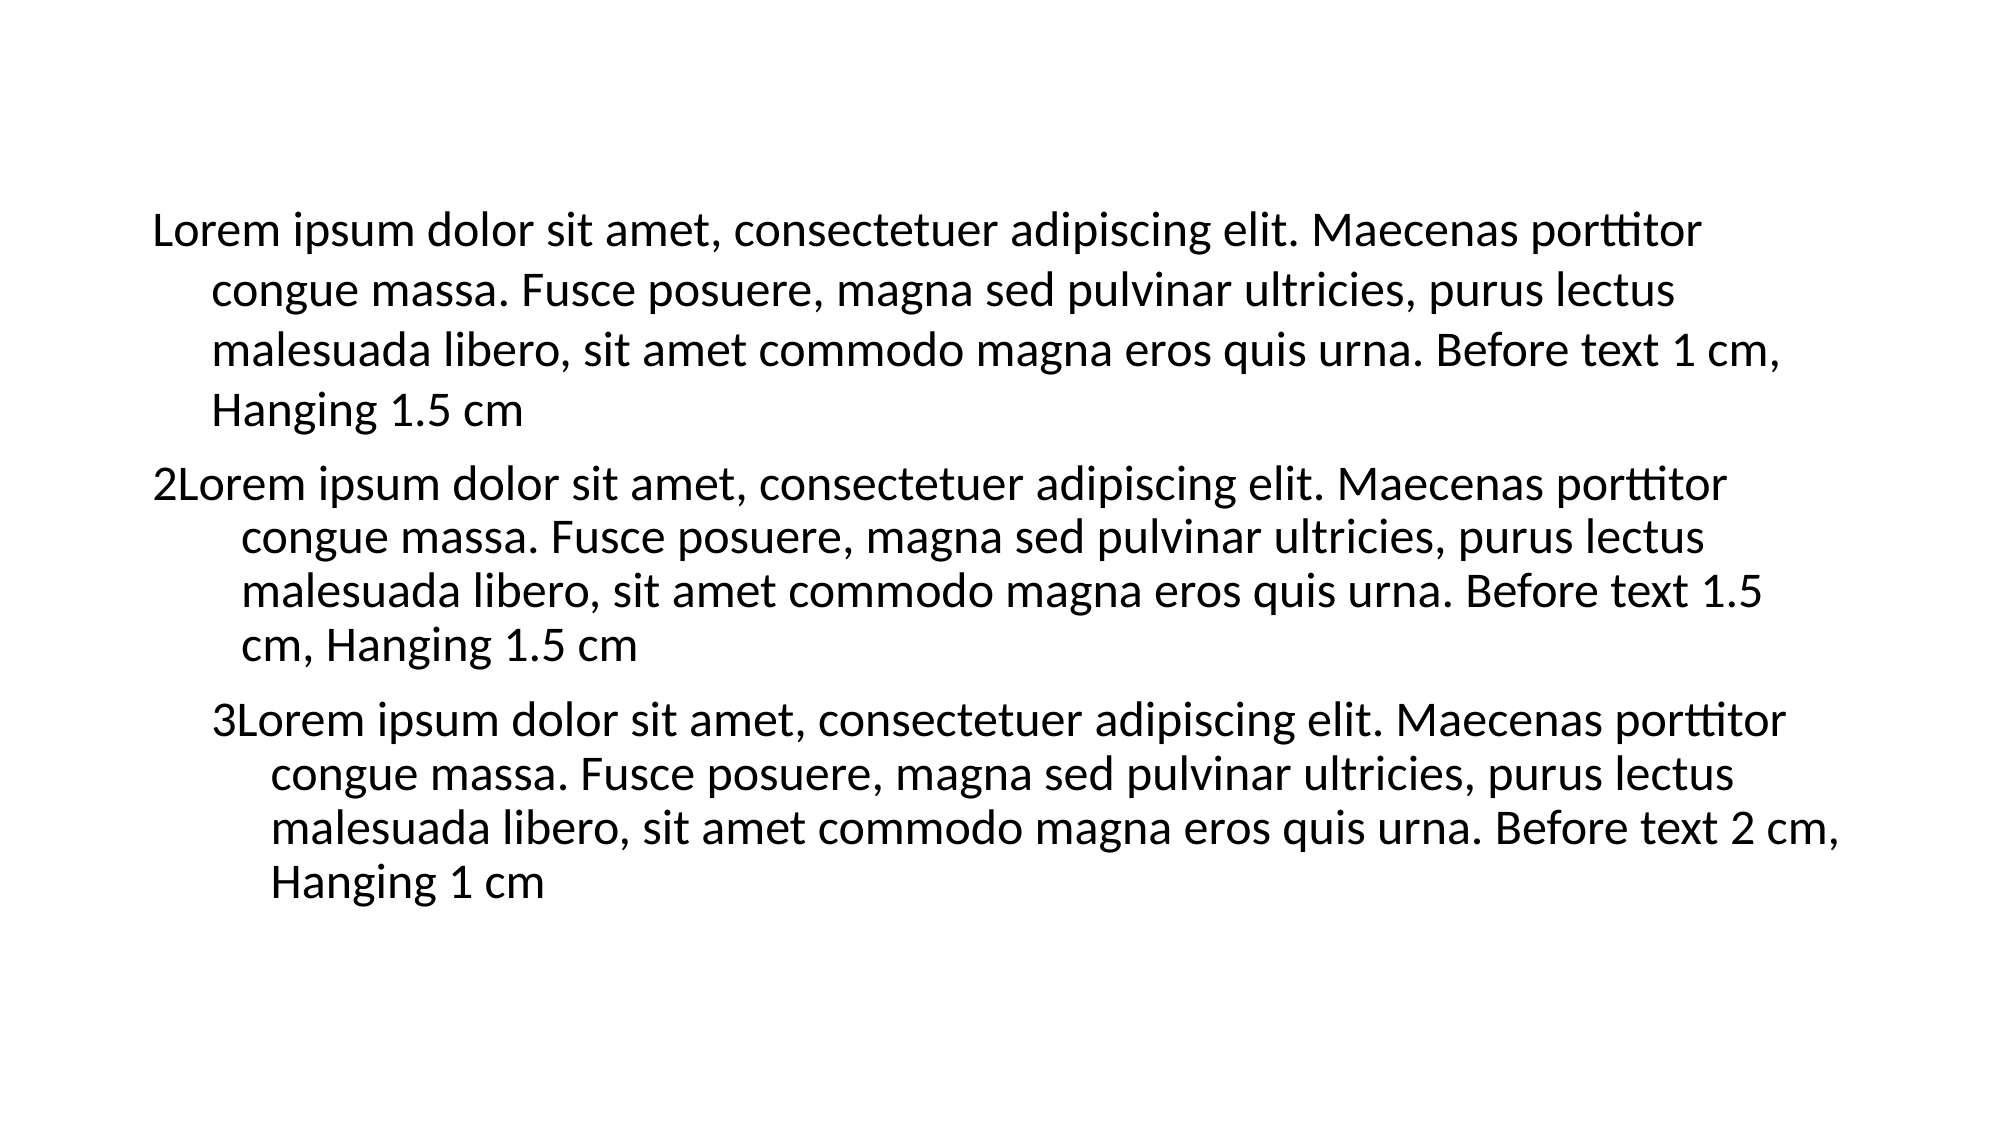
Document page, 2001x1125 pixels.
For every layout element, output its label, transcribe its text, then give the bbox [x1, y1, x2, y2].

list Lorem ipsum dolor sit amet, consectetuer adipiscing elit. Maecenas porttitor congue massa. Fusce posuere, magna sed pulvinar ultricies, purus lectus malesuada libero, sit amet commodo magna eros quis urna. Before text 1 cm, Hanging 1.5 cm 2Lorem ipsum dolor sit amet, consectetuer adipiscing elit. Maecenas porttitor congue massa. Fusce posuere, magna sed pulvinar ultricies, purus lectus malesuada libero, sit amet commodo magna eros quis urna. Before text 1.5 cm, Hanging 1.5 cm 3Lorem ipsum dolor sit amet, consectetuer adipiscing elit. Maecenas porttitor congue massa. Fusce posuere, magna sed pulvinar ultricies, purus lectus malesuada libero, sit amet commodo magna eros quis urna. Before text 2 cm, Hanging 1 cm [137, 188, 1863, 1032]
